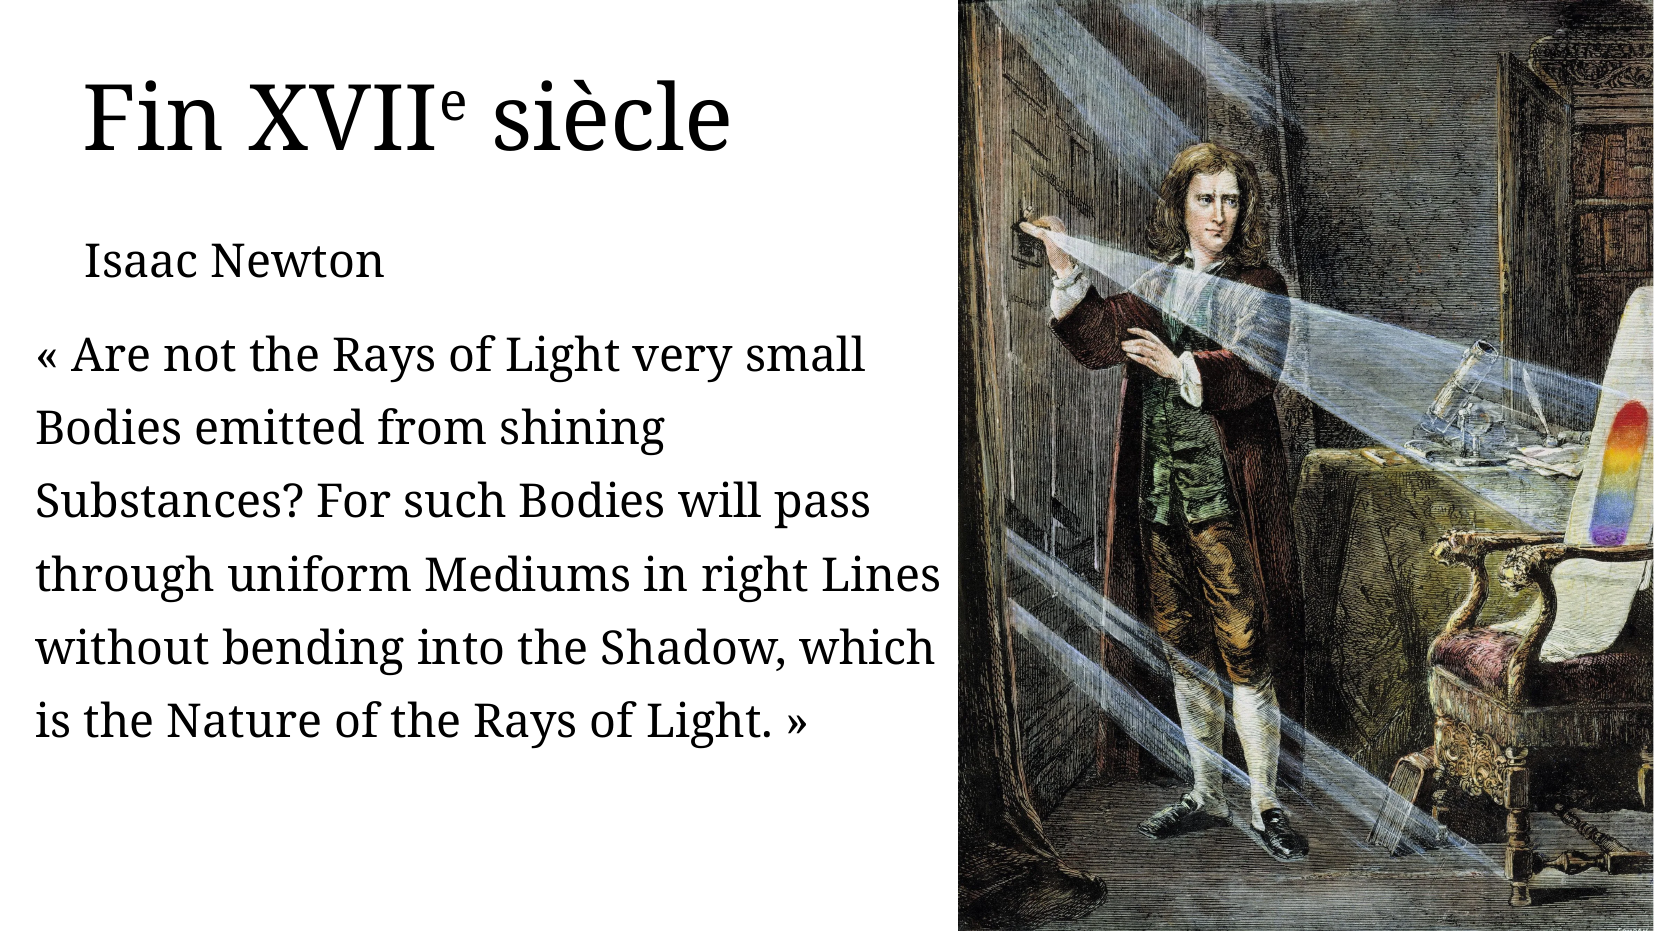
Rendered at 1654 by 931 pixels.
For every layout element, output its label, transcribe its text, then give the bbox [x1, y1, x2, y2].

picture [958, 0, 1654, 931]
title Fin XVIIe siècle [82, 37, 958, 193]
list Isaac Newton « Are not the Rays of Light very small Bodies emitted from shining Substances? For such Bodies will pass through uniform Mediums in right Lines without bending into the Shadow, which is the Nature of the Rays of Light. » [35, 217, 945, 758]
